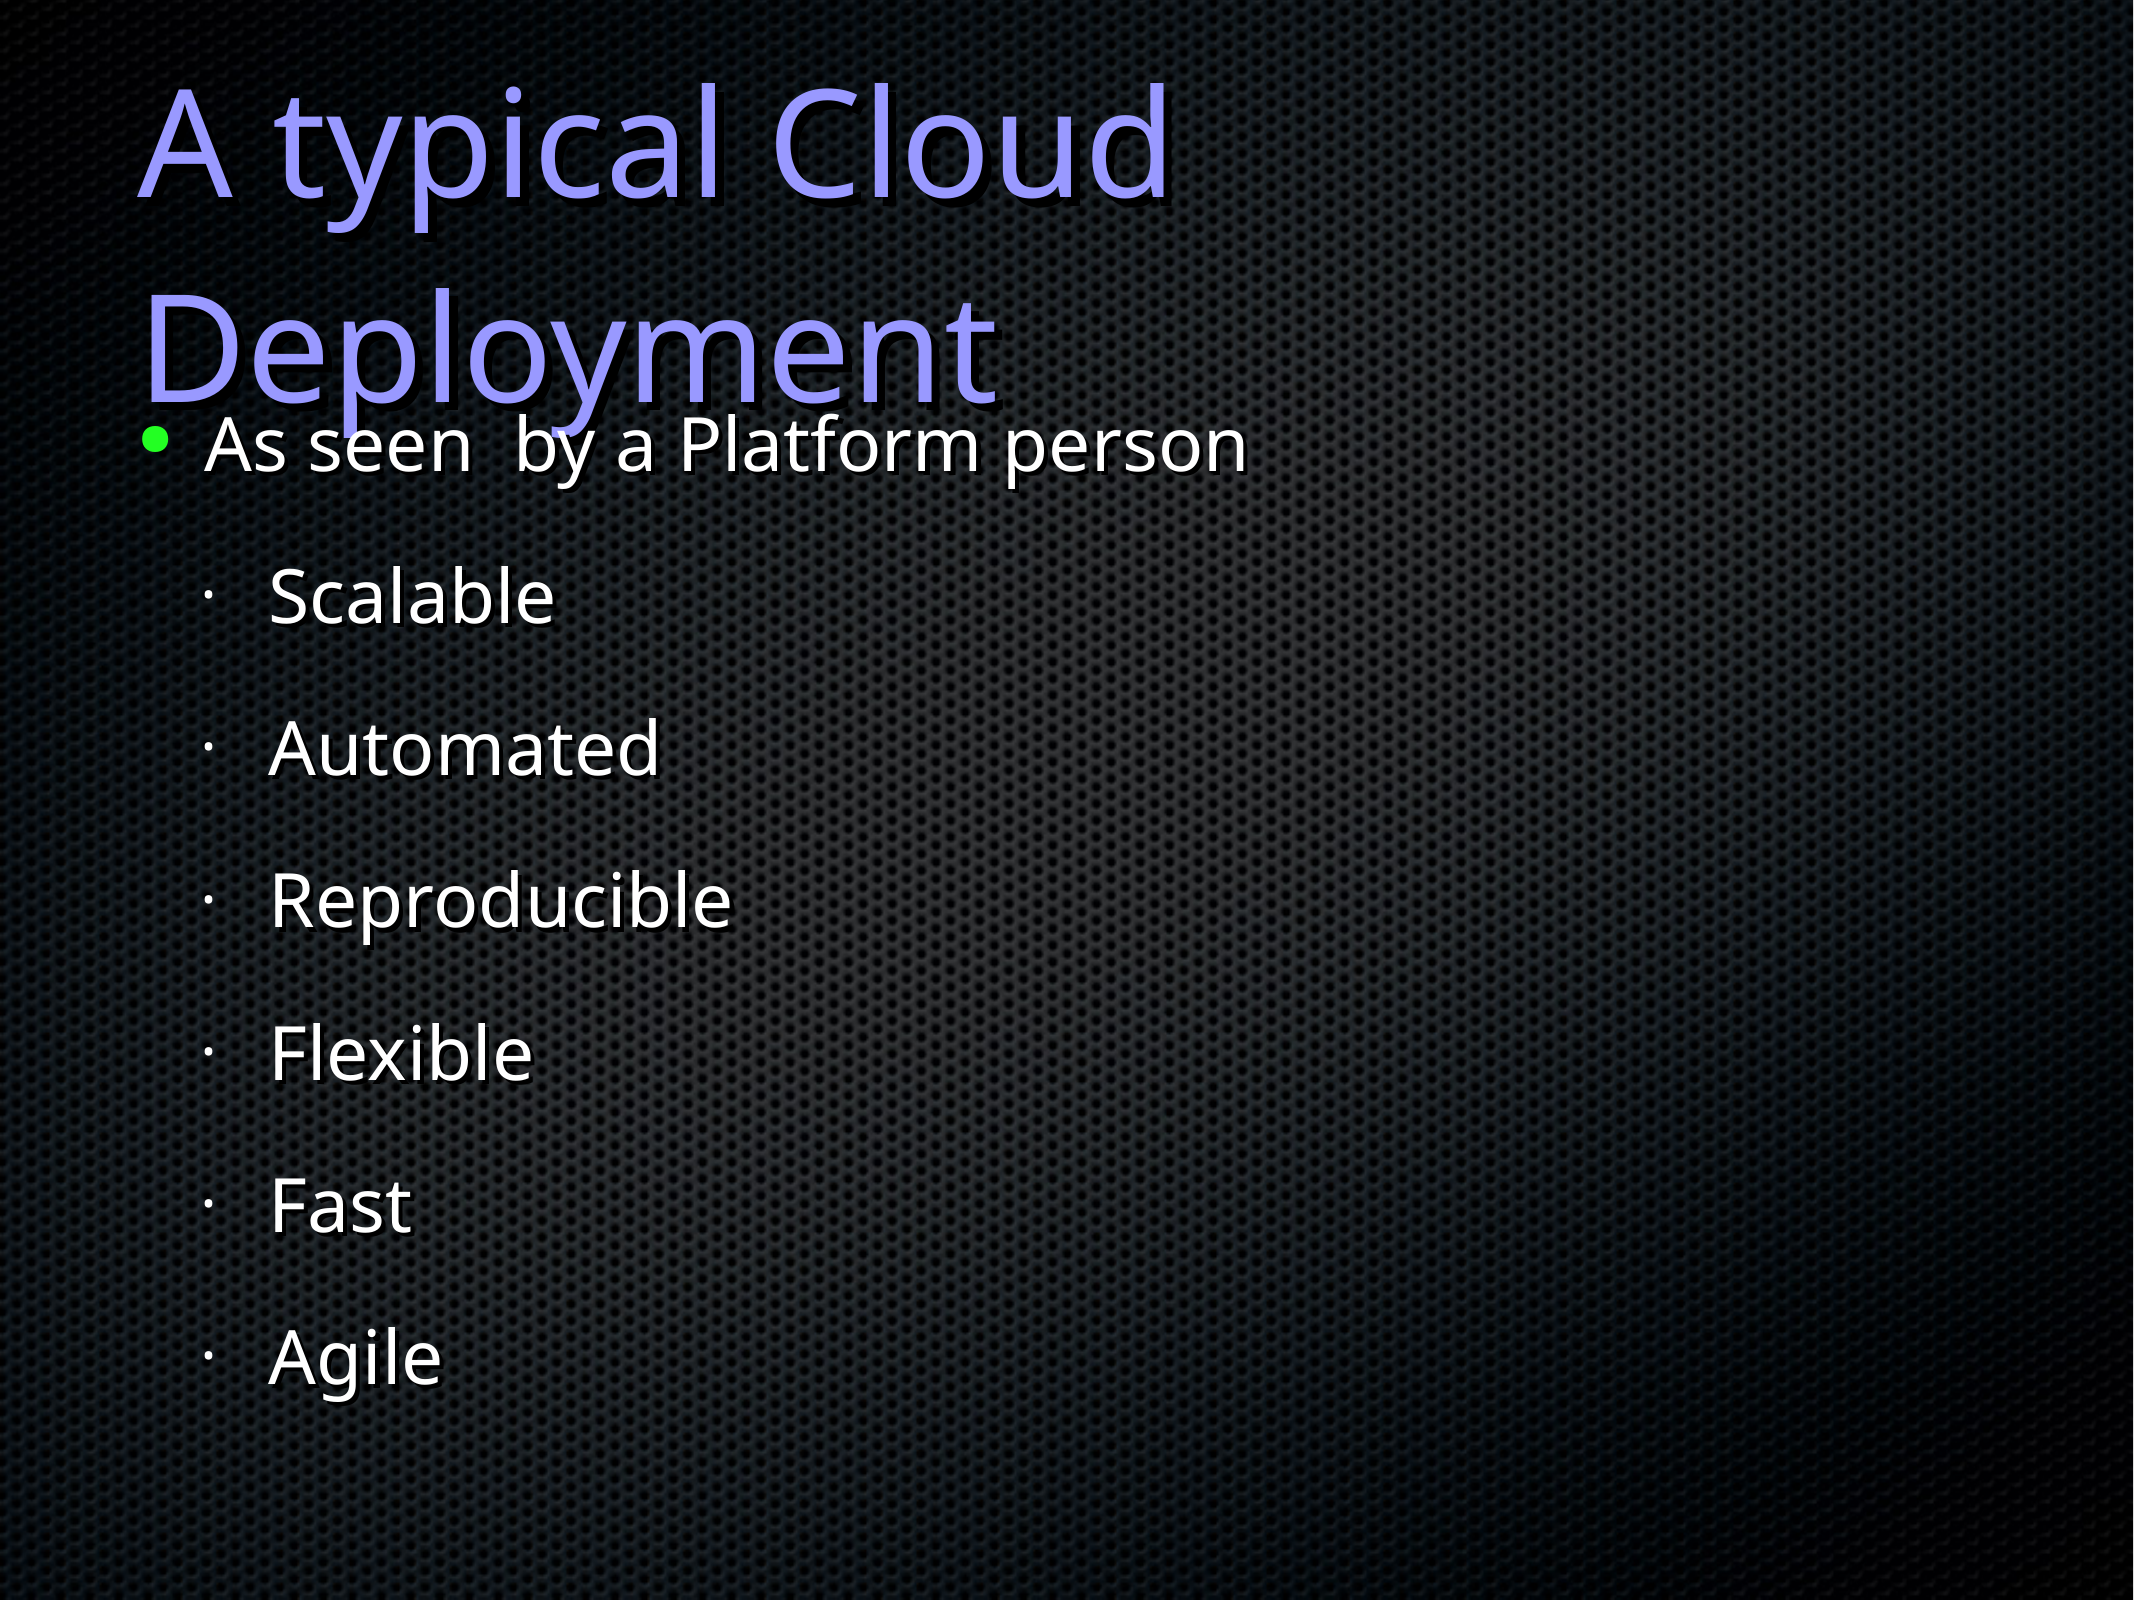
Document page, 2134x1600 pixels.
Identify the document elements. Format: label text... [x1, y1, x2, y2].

list As seen by a Platform person Scalable Automated Reproducible Flexible Fast Agile [129, 405, 2005, 1545]
title A typical Cloud Deployment [129, 33, 2005, 405]
picture [0, 0, 2134, 1600]
